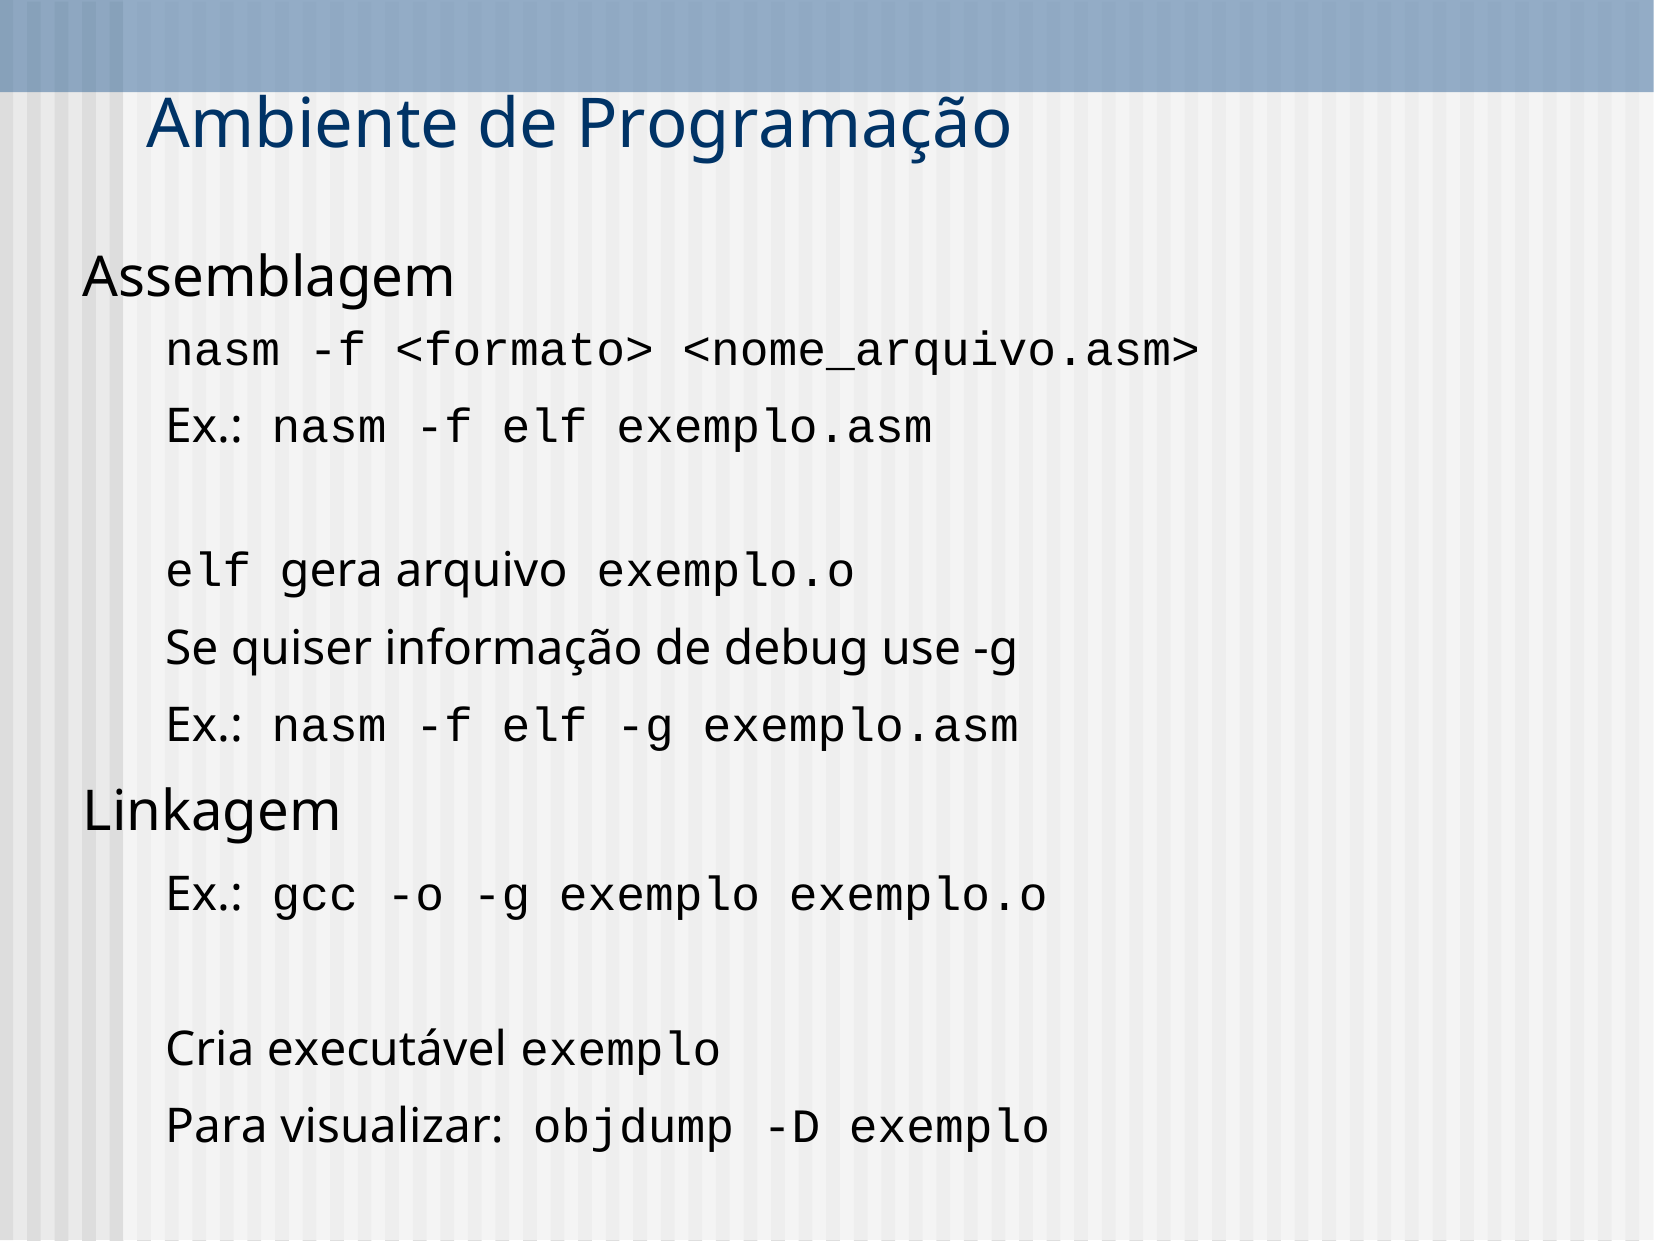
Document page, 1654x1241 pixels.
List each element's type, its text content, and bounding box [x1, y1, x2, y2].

list Assemblagem nasm -f <formato> <nome_arquivo.asm> Ex.: nasm -f elf exemplo.asm elf gera arquivo exemplo.o Se quiser informação de debug use -g Ex.: nasm -f elf -g exemplo.asm Linkagem Ex.: gcc -o -g exemplo exemplo.o Cria executável exemplo Para visualizar: objdump -D exemplo [82, 236, 1571, 1095]
title Ambiente de Programação [146, 36, 1536, 204]
